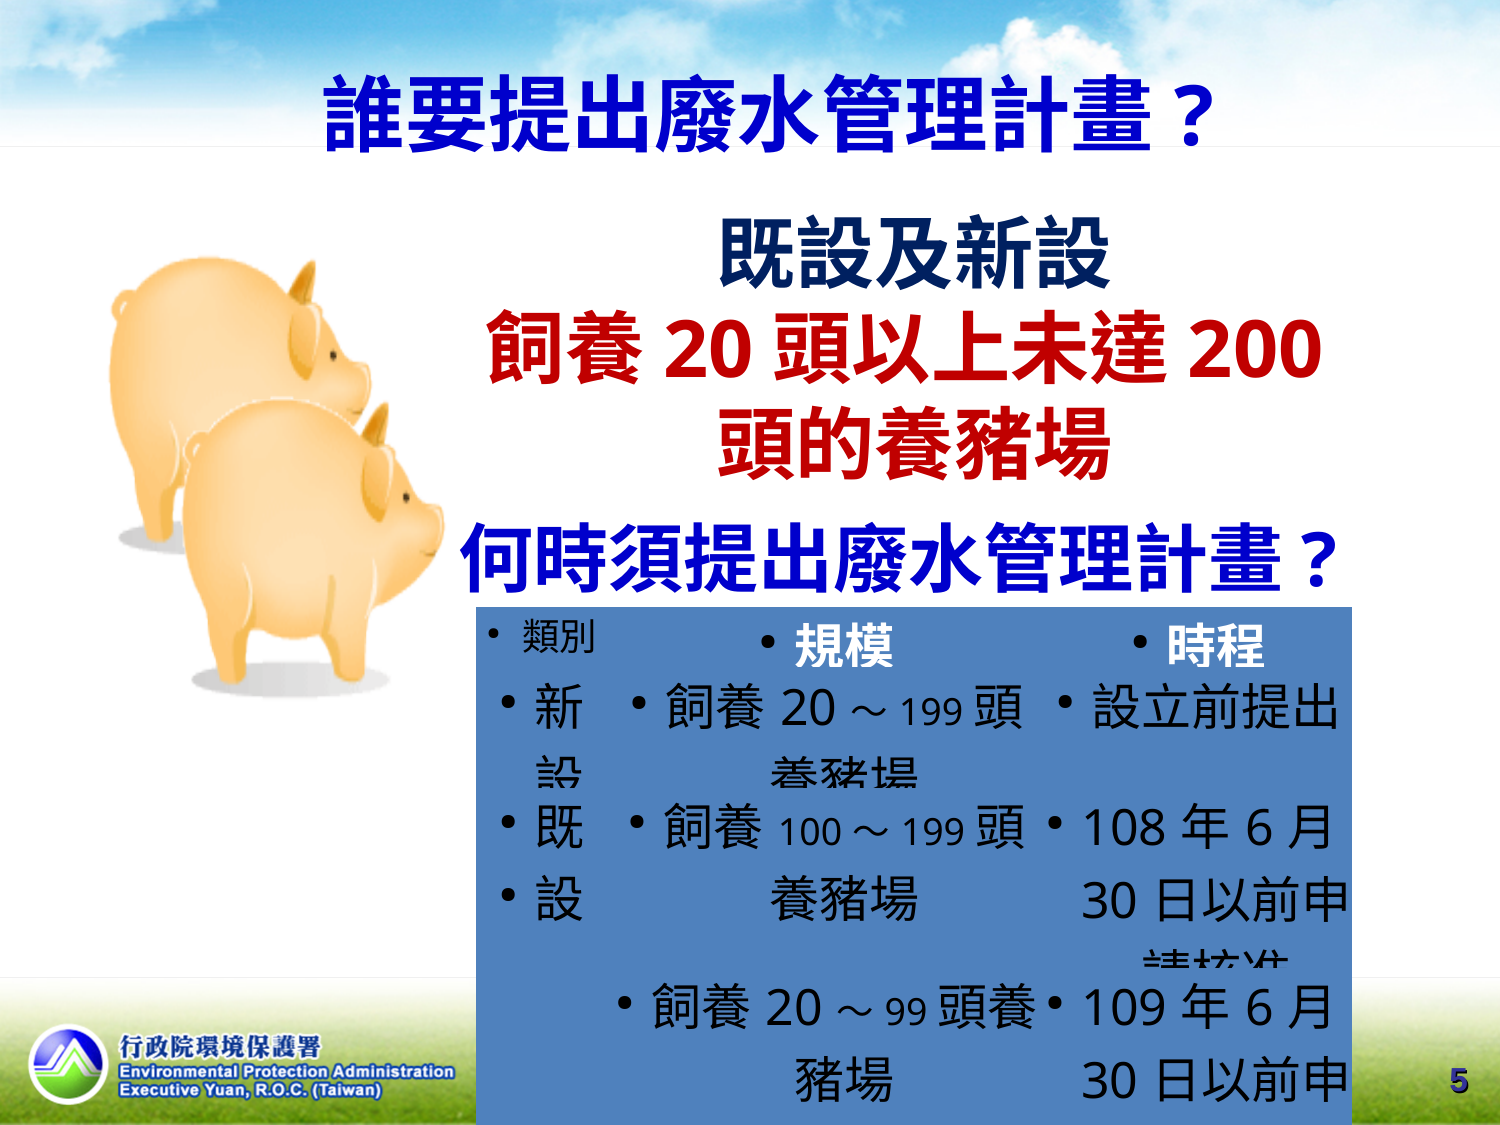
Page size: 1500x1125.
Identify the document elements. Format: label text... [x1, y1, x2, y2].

text_box 既設及新設 飼養20頭以上未達200頭的養豬場 [464, 196, 1365, 500]
table_cell 新設 [476, 667, 608, 788]
table_cell 109年6月30日以前申請核准 [1045, 968, 1352, 1125]
table_header 時程 [1045, 607, 1352, 667]
table_cell 新設 [561, 781, 574, 788]
table_cell 既 設 [476, 788, 608, 1125]
text_box 誰要提出廢水管理計畫? [253, 54, 1282, 171]
table_cell 飼養20～199頭養豬場 [608, 667, 1045, 788]
table_cell 飼養20～99頭養豬場 [608, 968, 1045, 1125]
table_cell 108年6月30日以前申請核准 [1045, 788, 1352, 968]
text_box 何時須提出廢水管理計畫? [383, 503, 1412, 610]
table_header 類別 [476, 607, 608, 667]
table_header 規模 [872, 662, 884, 667]
table_cell 飼養100～199頭養豬場 [608, 788, 1045, 968]
table_header 規模 [608, 607, 1045, 667]
table_cell 設立前提出 [1045, 667, 1352, 788]
table_header 規模 [820, 653, 830, 667]
picture [88, 231, 467, 723]
